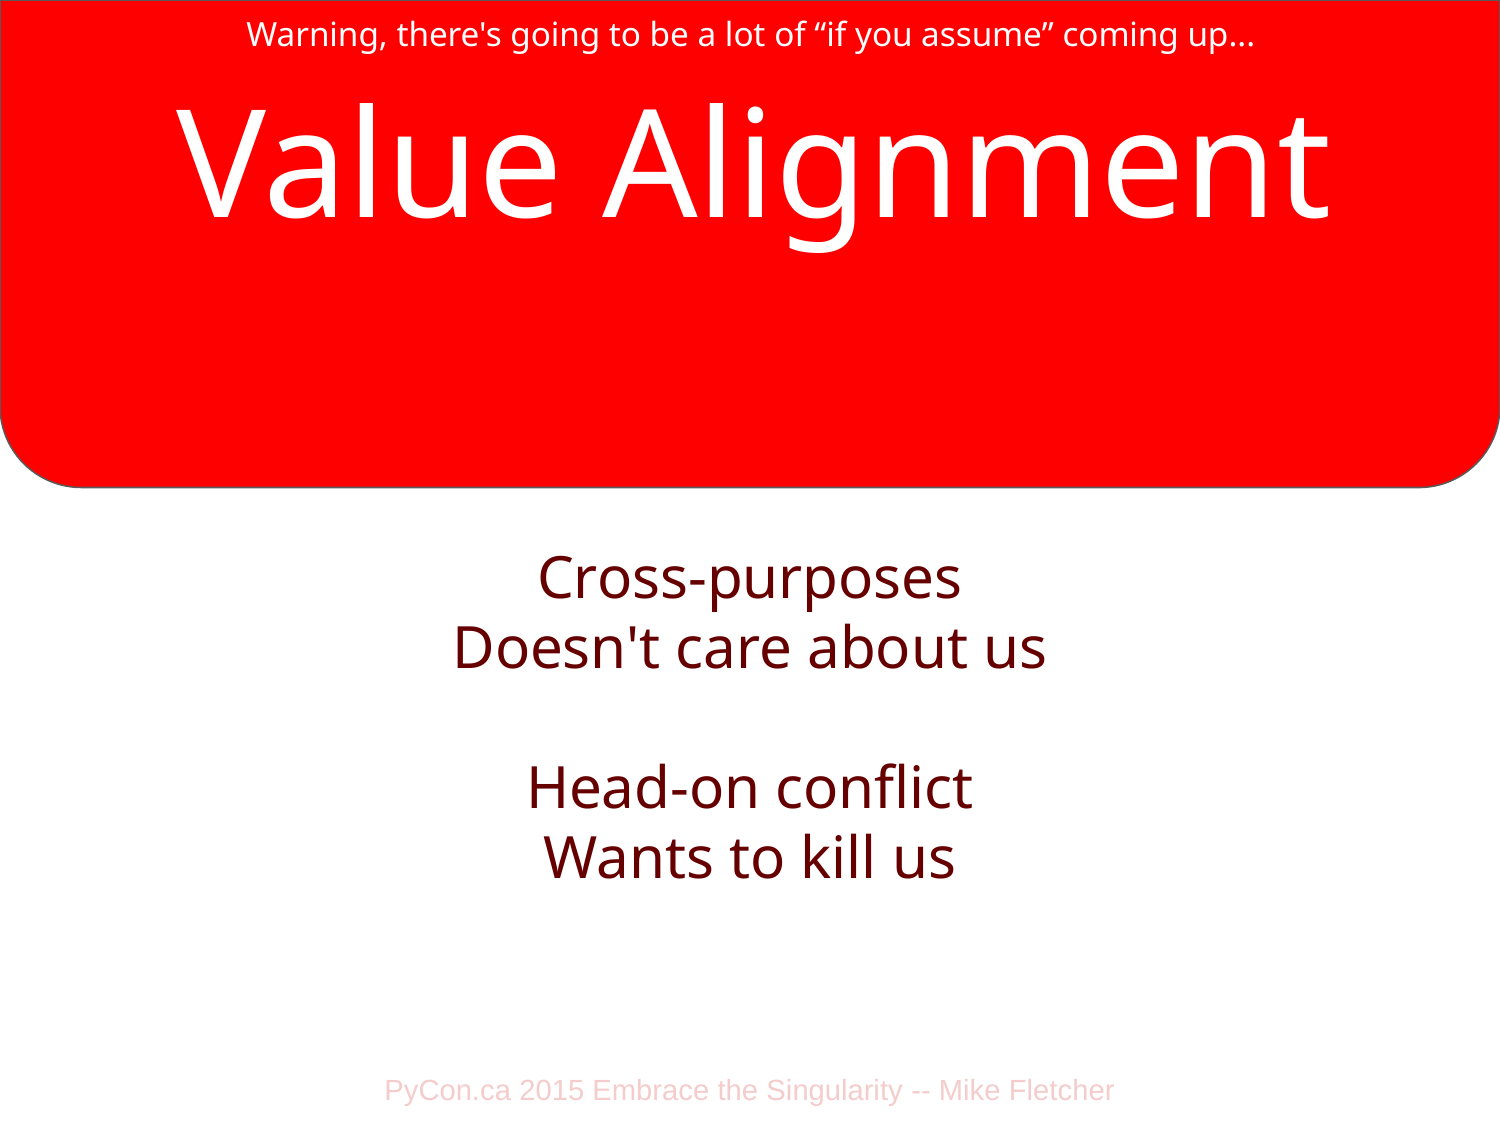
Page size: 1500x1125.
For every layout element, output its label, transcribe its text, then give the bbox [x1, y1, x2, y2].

title Value Alignment [28, 65, 1480, 488]
subtitle Cross-purposes Doesn't care about us Head-on conflict Wants to kill us [0, 525, 1500, 1107]
subtitle Warning, there's going to be a lot of “if you assume” coming up... [1, 0, 1500, 65]
